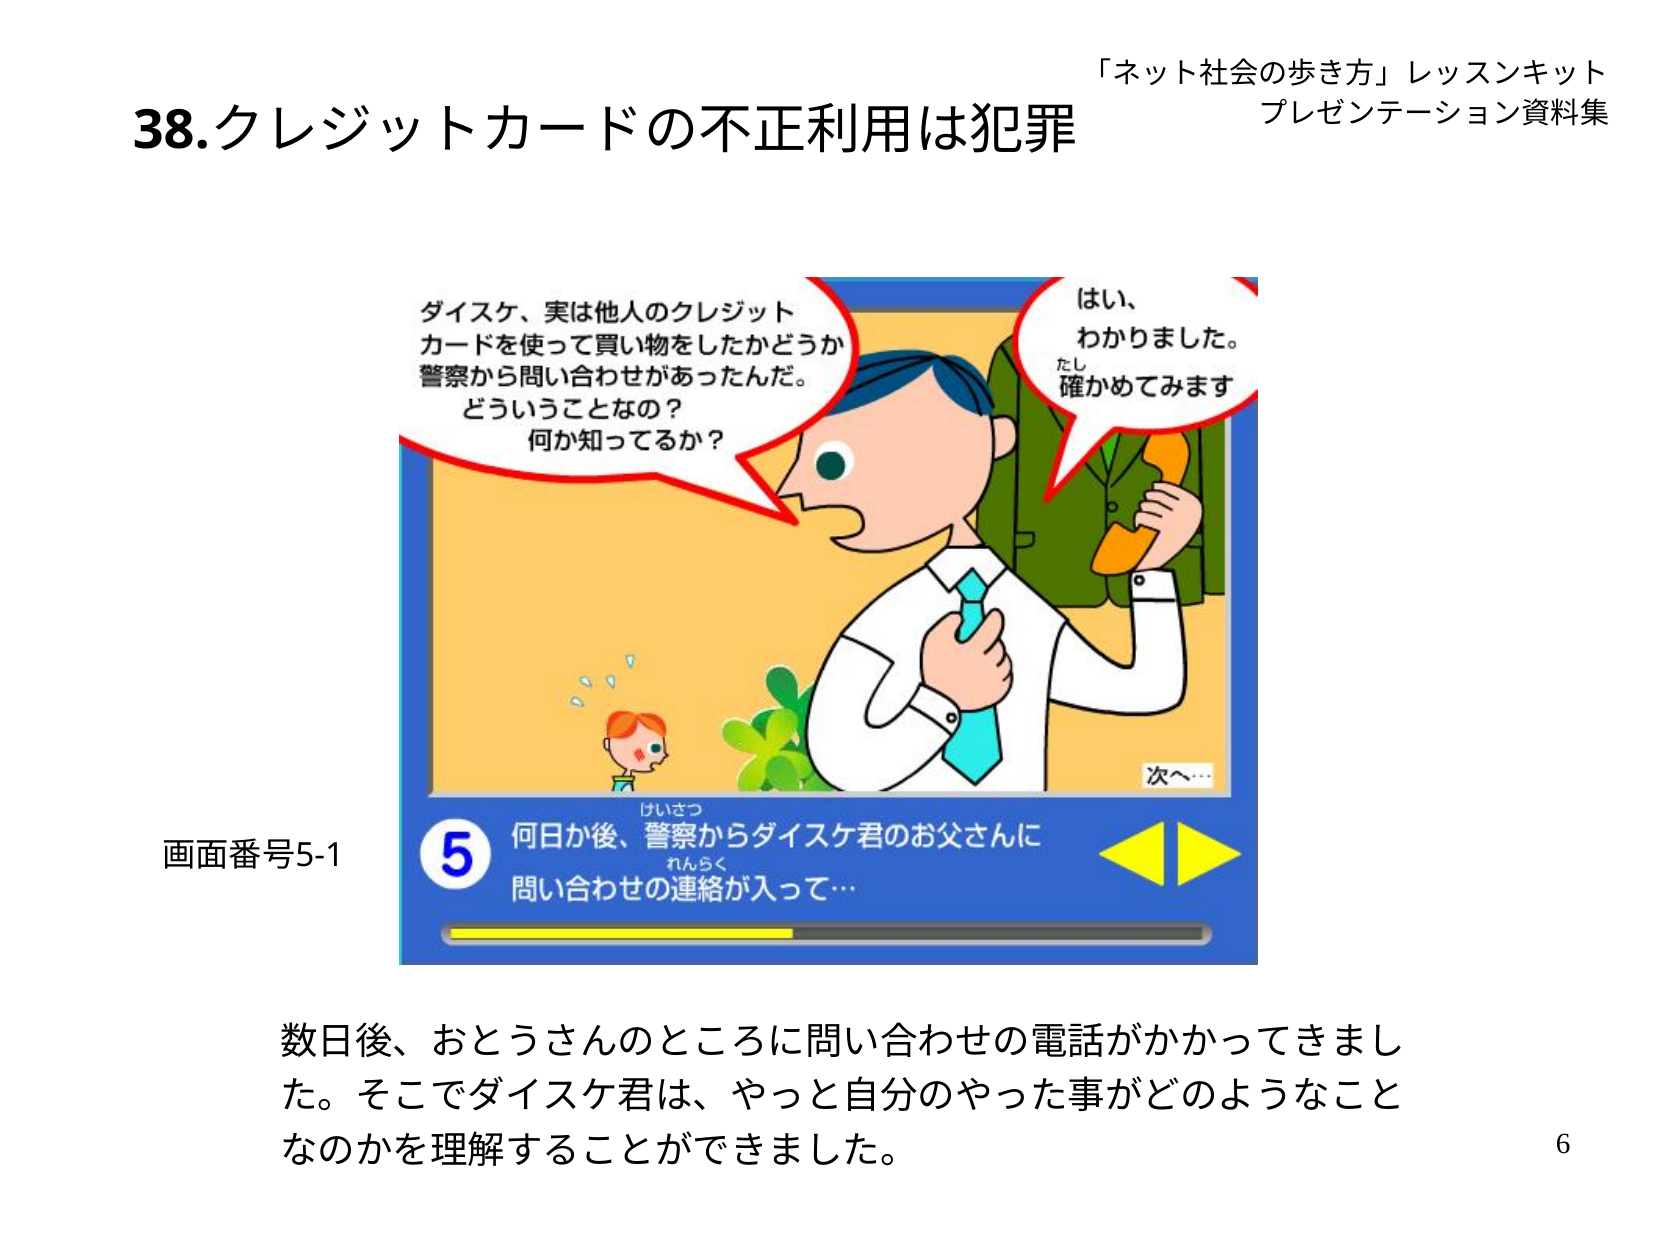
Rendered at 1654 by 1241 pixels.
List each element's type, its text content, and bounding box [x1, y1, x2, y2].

text_box 画面番号5-1 [147, 826, 384, 882]
picture [399, 277, 1258, 965]
text_box 「ネット社会の歩き方」レッスンキット プレゼンテーション資料集 [1062, 44, 1625, 139]
text_box 数日後、おとうさんのところに問い合わせの電話がかかってきました。そこでダイスケ君は、やっと自分のやった事がどのようなことなのかを理解することができました。 [265, 1003, 1447, 1182]
text_box 38.クレジットカードの不正利用は犯罪 [118, 88, 1241, 169]
